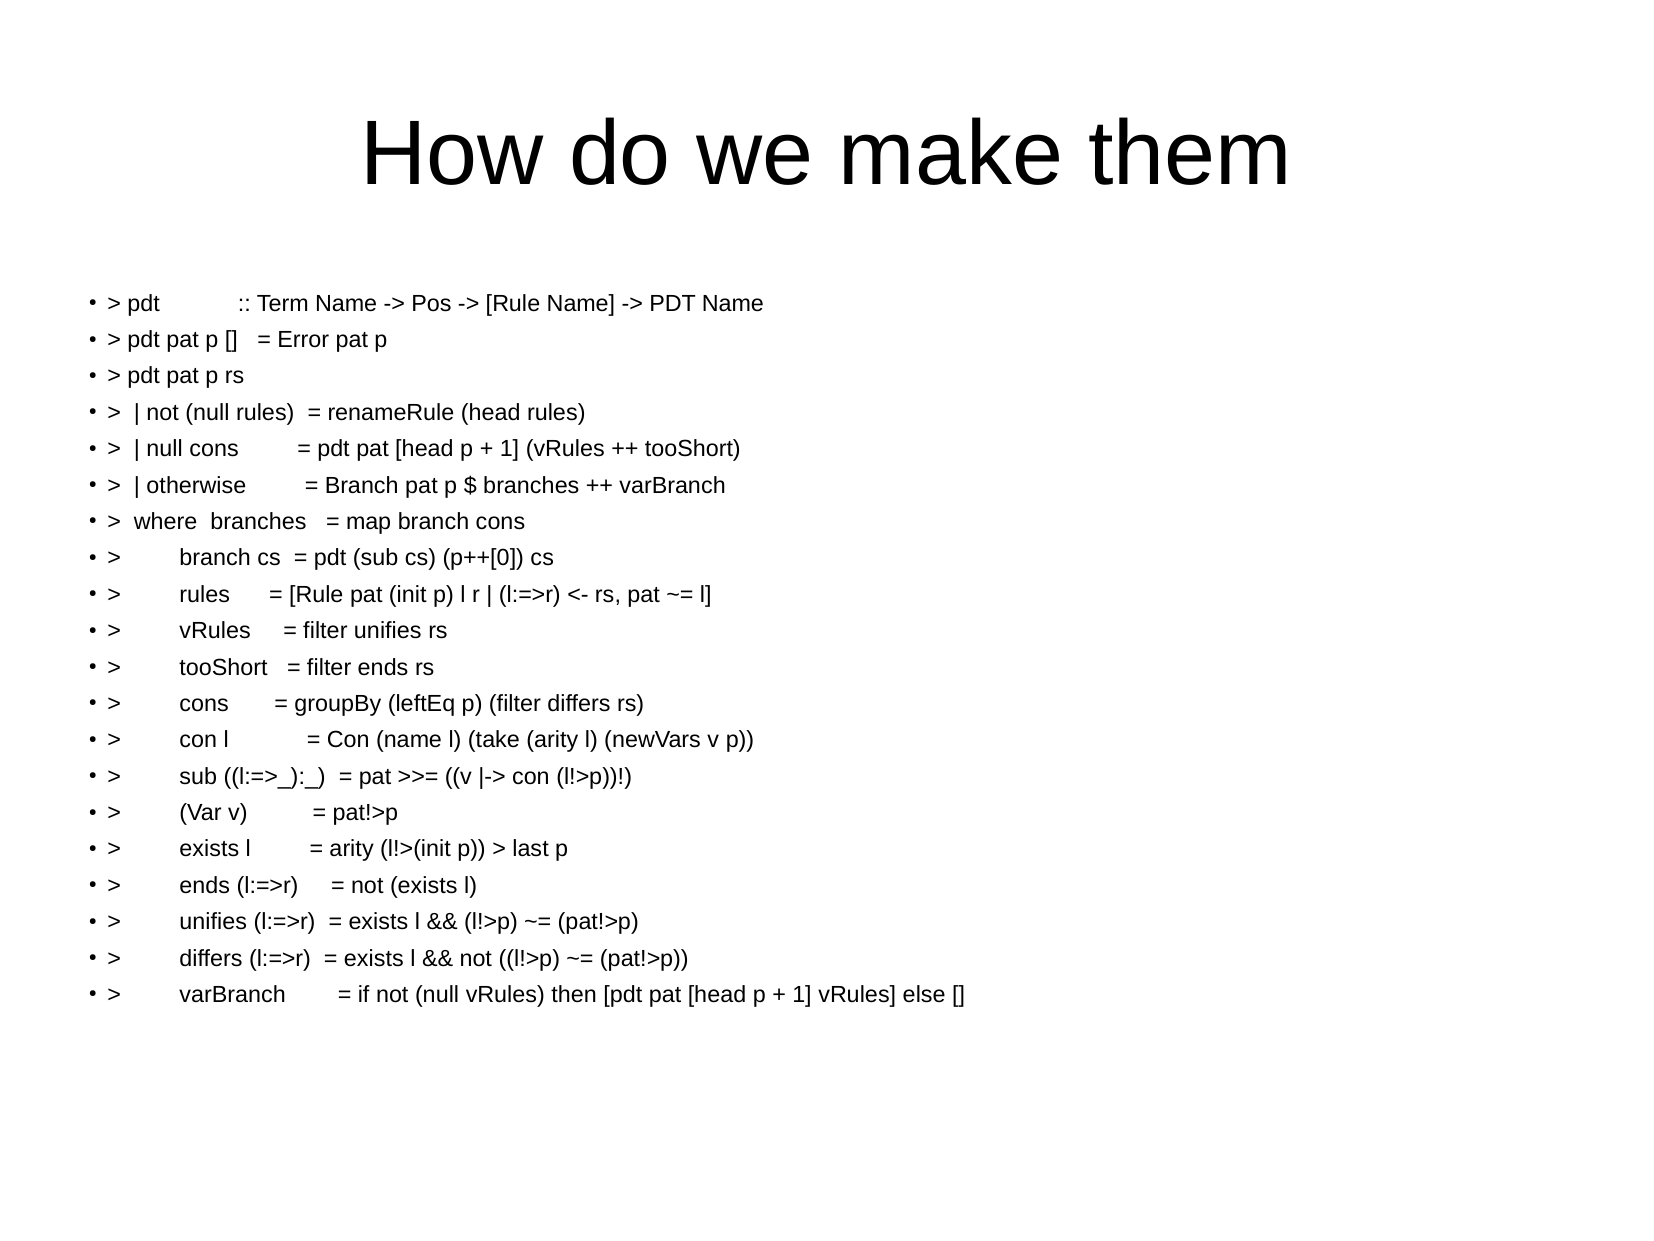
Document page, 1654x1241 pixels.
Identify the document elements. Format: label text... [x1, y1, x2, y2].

title How do we make them [82, 49, 1571, 257]
list > pdt :: Term Name -> Pos -> [Rule Name] -> PDT Name > pdt pat p [] = Error pat p > pdt pat p rs > | not (null rules) = renameRule (head rules) > | null cons = pdt pat [head p + 1] (vRules ++ tooShort) > | otherwise = Branch pat p $ branches ++ varBranch > where branches = map branch cons > branch cs = pdt (sub cs) (p++[0]) cs > rules = [Rule pat (init p) l r | (l:=>r) <- rs, pat ~= l] > vRules = filter unifies rs > tooShort = filter ends rs > cons = groupBy (leftEq p) (filter differs rs) > con l = Con (name l) (take (arity l) (newVars v p)) > sub ((l:=>_):_) = pat >>= ((v |-> con (l!>p))!) > (Var v) = pat!>p > exists l = arity (l!>(init p)) > last p > ends (l:=>r) = not (exists l) > unifies (l:=>r) = exists l && (l!>p) ~= (pat!>p) > differs (l:=>r) = exists l && not ((l!>p) ~= (pat!>p)) > varBranch = if not (null vRules) then [pdt pat [head p + 1] vRules] else [] [82, 290, 1571, 1010]
